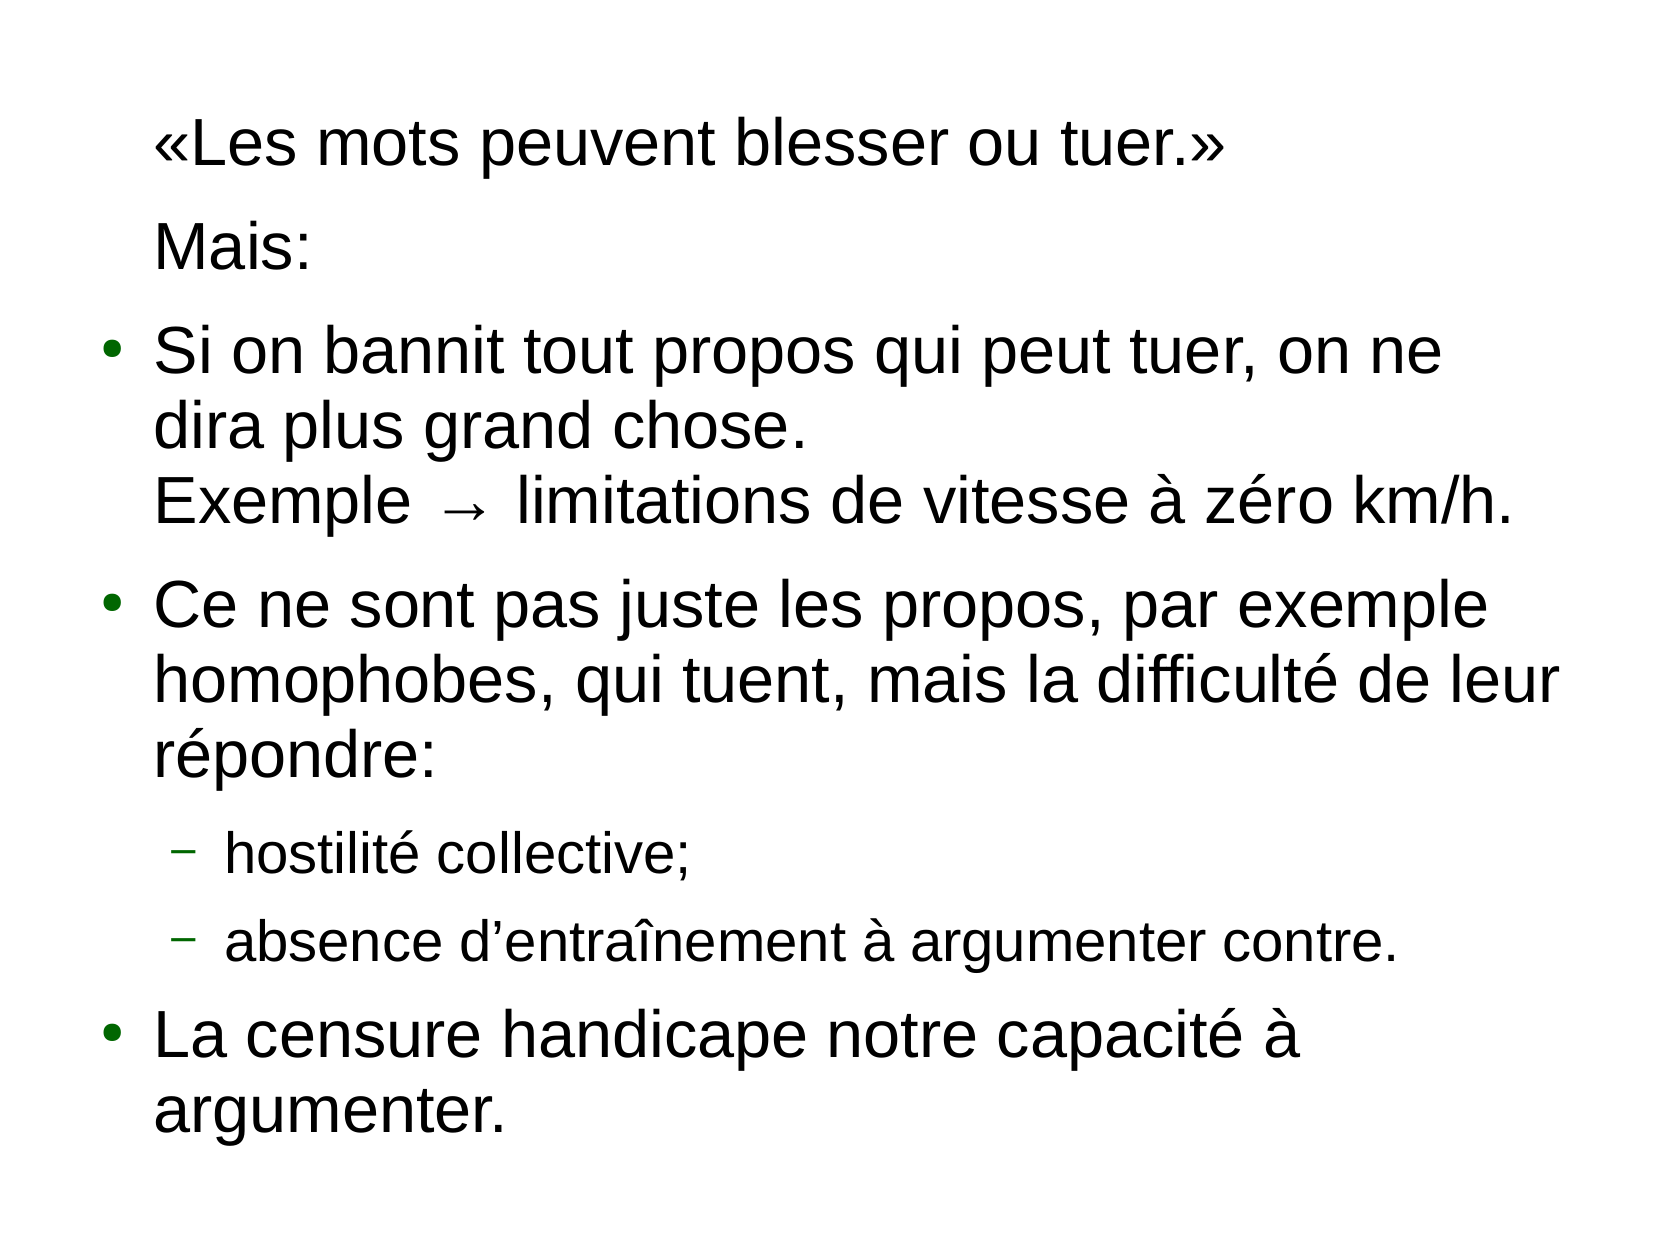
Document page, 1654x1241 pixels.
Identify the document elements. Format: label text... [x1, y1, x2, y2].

list «Les mots peuvent blesser ou tuer.» Mais: Si on bannit tout propos qui peut tuer, on ne dira plus grand chose. Exemple → limitations de vitesse à zéro km/h. Ce ne sont pas juste les propos, par exemple homophobes, qui tuent, mais la difficulté de leur répondre: hostilité collective; absence d’entraînement à argumenter contre. La censure handicape notre capacité à argumenter. [82, 105, 1571, 1156]
